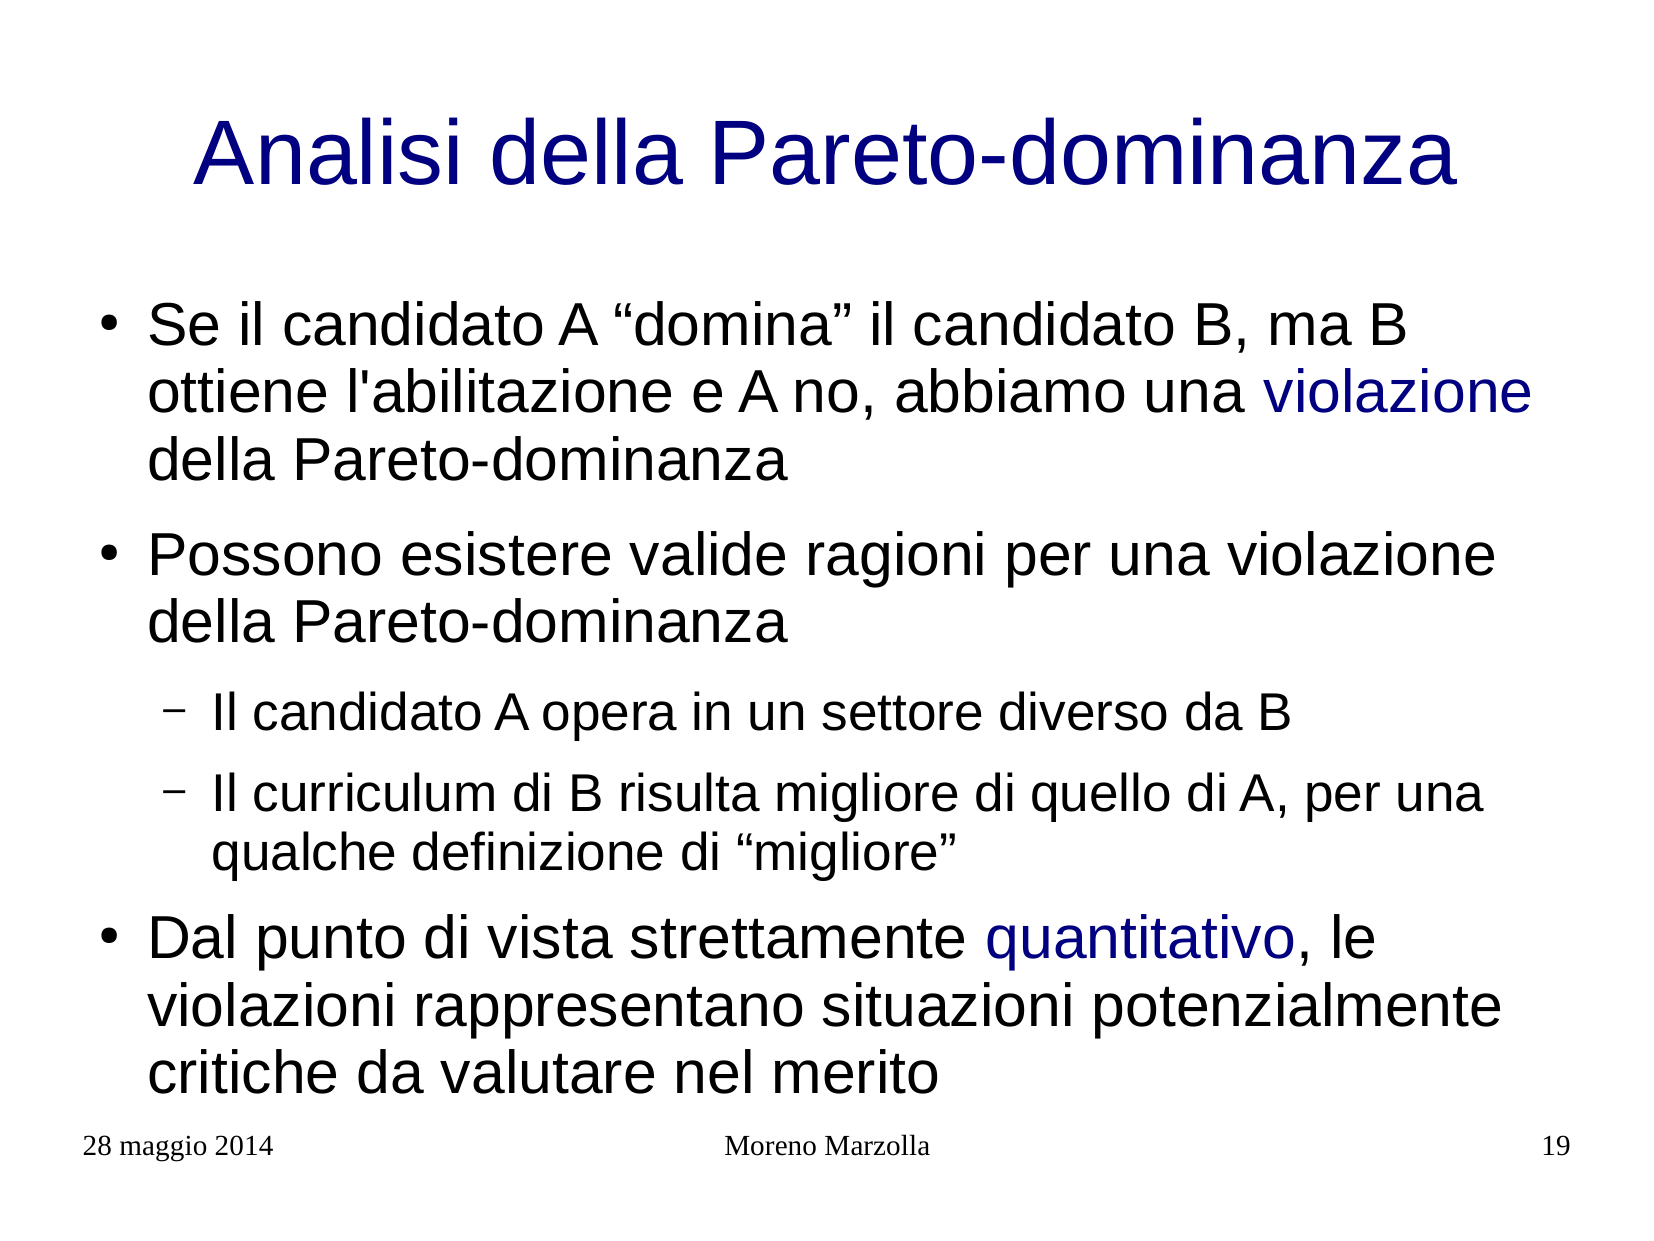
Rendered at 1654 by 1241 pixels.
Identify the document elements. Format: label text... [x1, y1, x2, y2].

title Analisi della Pareto-dominanza [82, 49, 1571, 257]
list Se il candidato A “domina” il candidato B, ma B ottiene l'abilitazione e A no, abbiamo una violazione della Pareto-dominanza Possono esistere valide ragioni per una violazione della Pareto-dominanza Il candidato A opera in un settore diverso da B Il curriculum di B risulta migliore di quello di A, per una qualche definizione di “migliore” Dal punto di vista strettamente quantitativo, le violazioni rappresentano situazioni potenzialmente critiche da valutare nel merito [82, 290, 1538, 1107]
